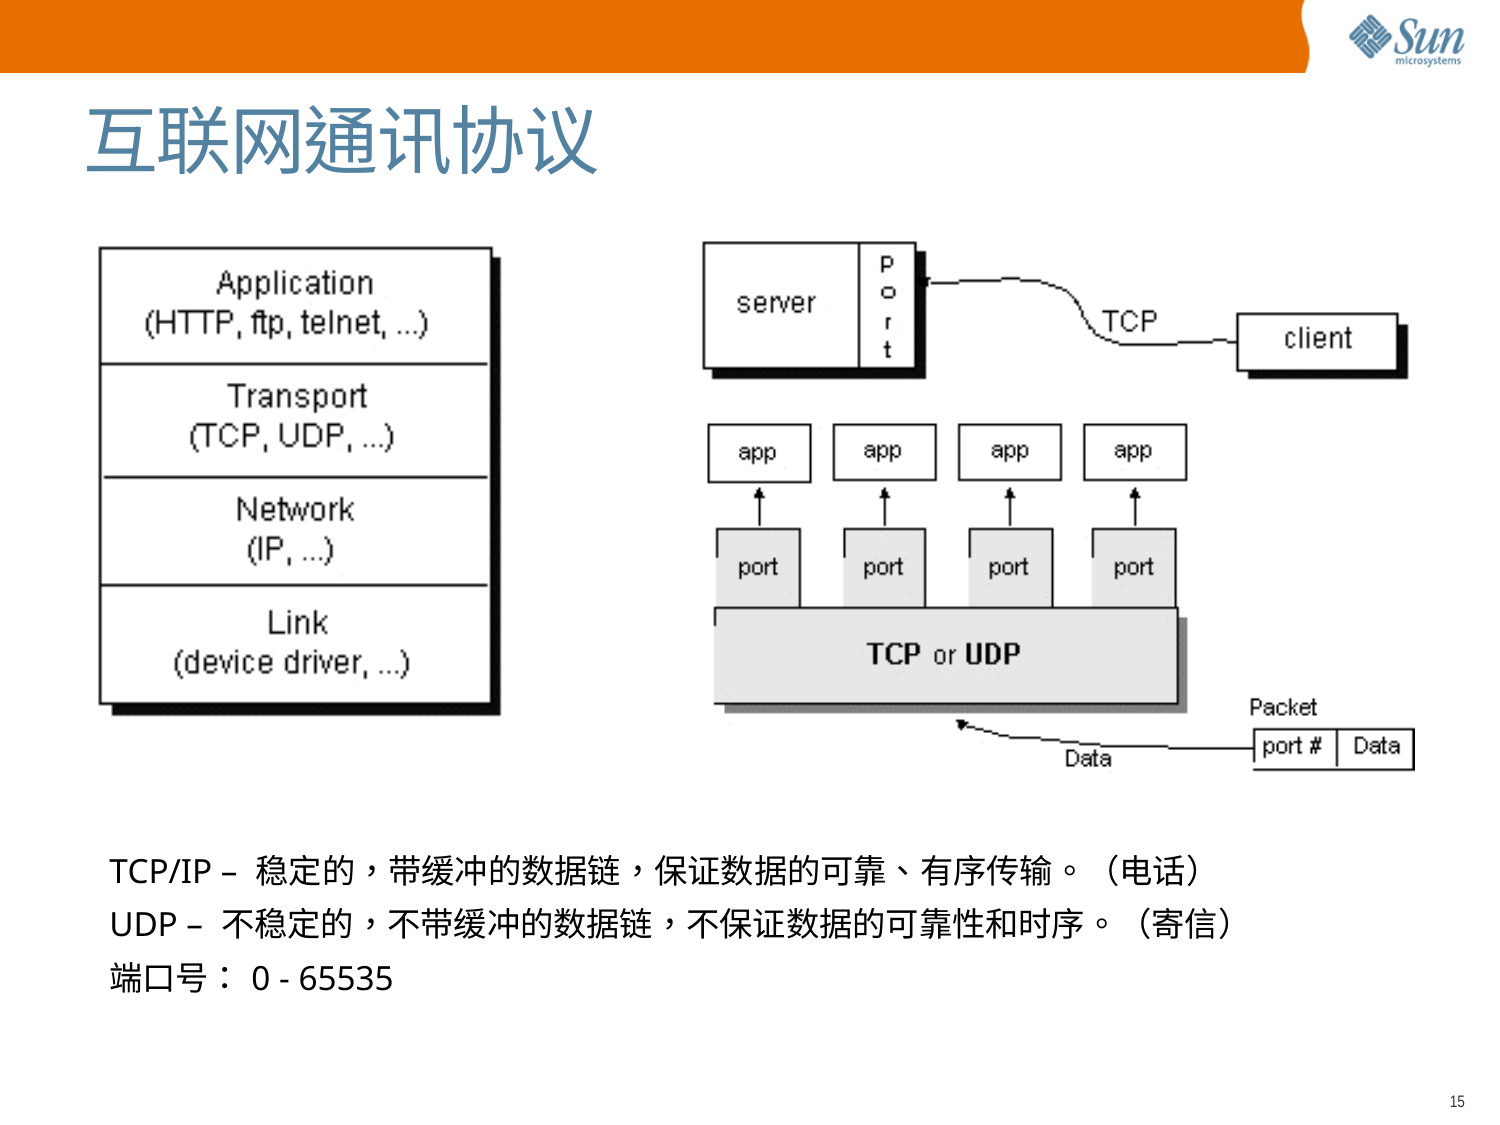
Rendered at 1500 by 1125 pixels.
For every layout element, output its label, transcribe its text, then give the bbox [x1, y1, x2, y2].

text_box TCP/IP – 稳定的，带缓冲的数据链，保证数据的可靠、有序传输。（电话） UDP – 不稳定的，不带缓冲的数据链，不保证数据的可靠性和时序。（寄信） 端口号：0 - 65535 [109, 852, 1265, 986]
picture [0, 0, 1500, 73]
picture [701, 240, 1411, 382]
picture [97, 245, 504, 719]
picture [706, 422, 1415, 782]
title 互联网通讯协议 [83, 94, 1446, 199]
